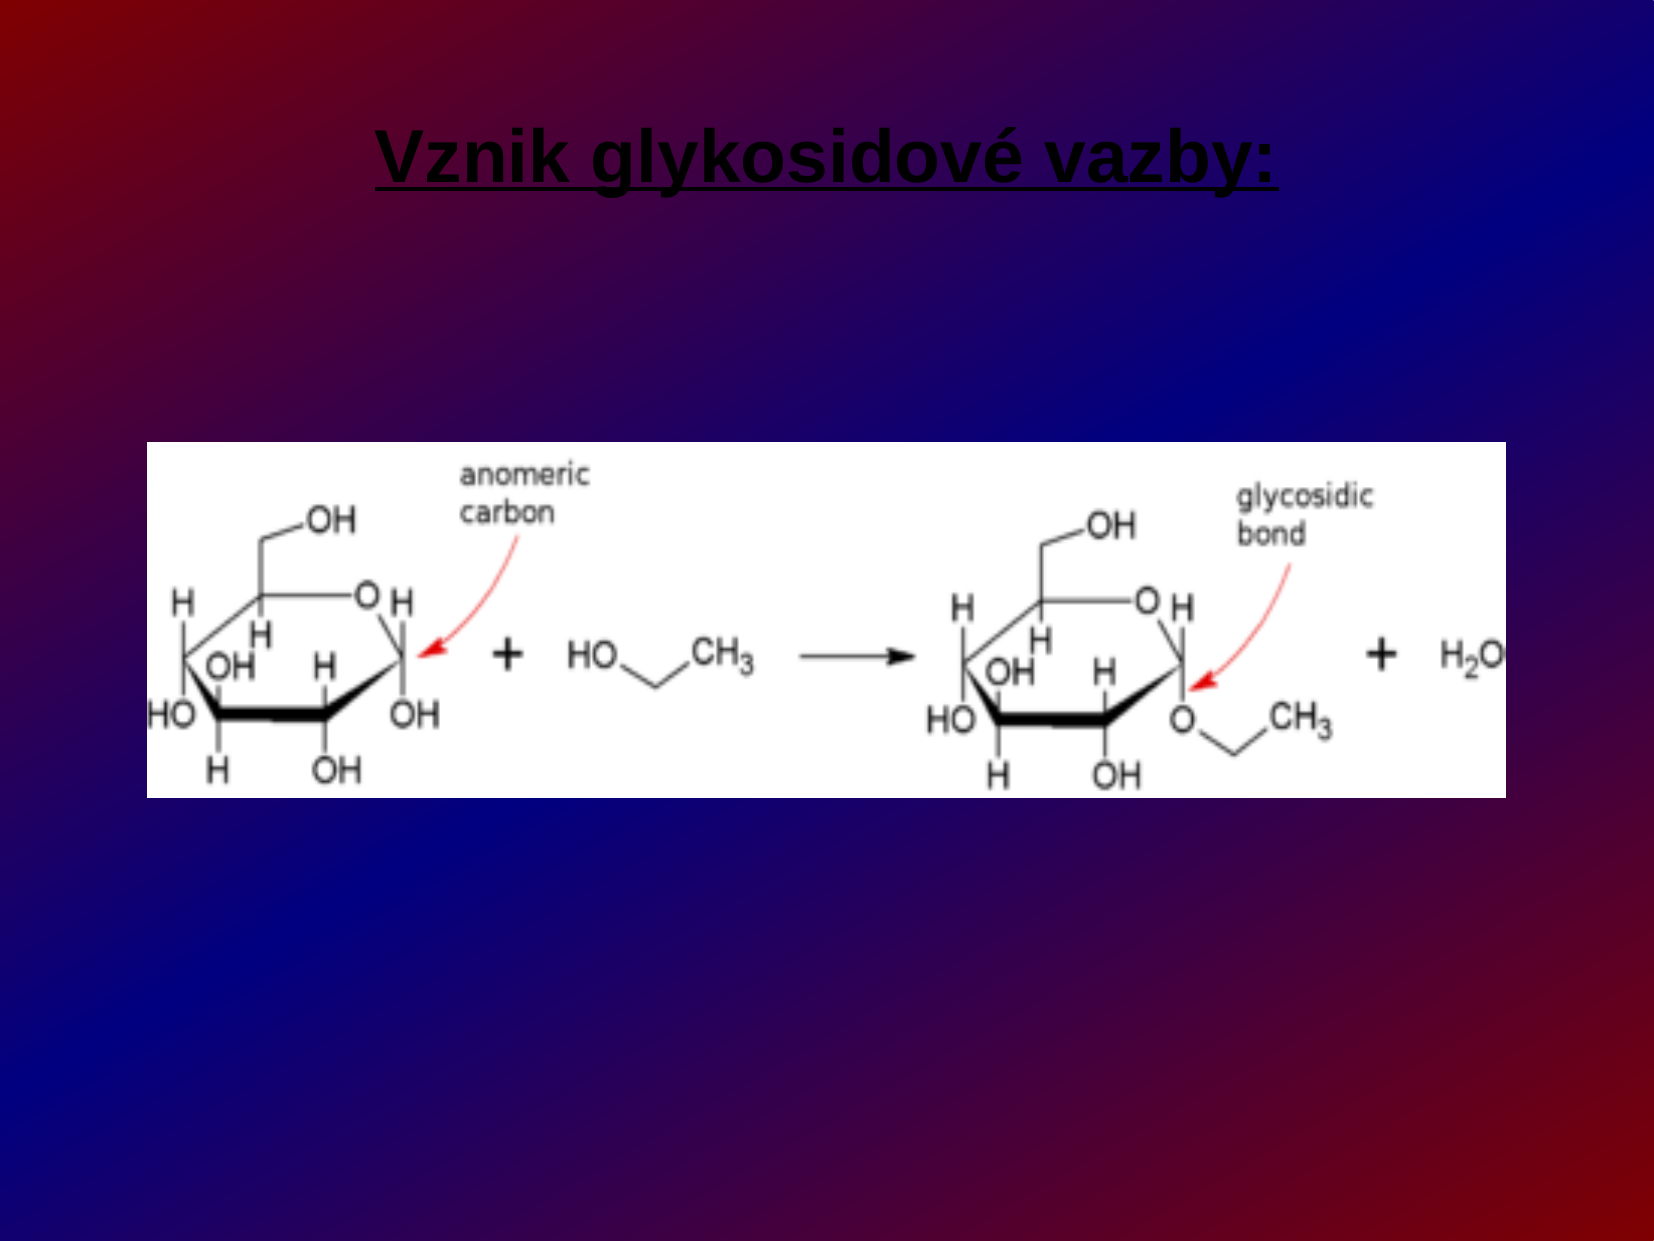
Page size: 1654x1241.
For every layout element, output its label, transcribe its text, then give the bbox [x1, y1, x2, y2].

title Vznik glykosidové vazby: [82, 49, 1571, 257]
picture [147, 442, 1506, 798]
